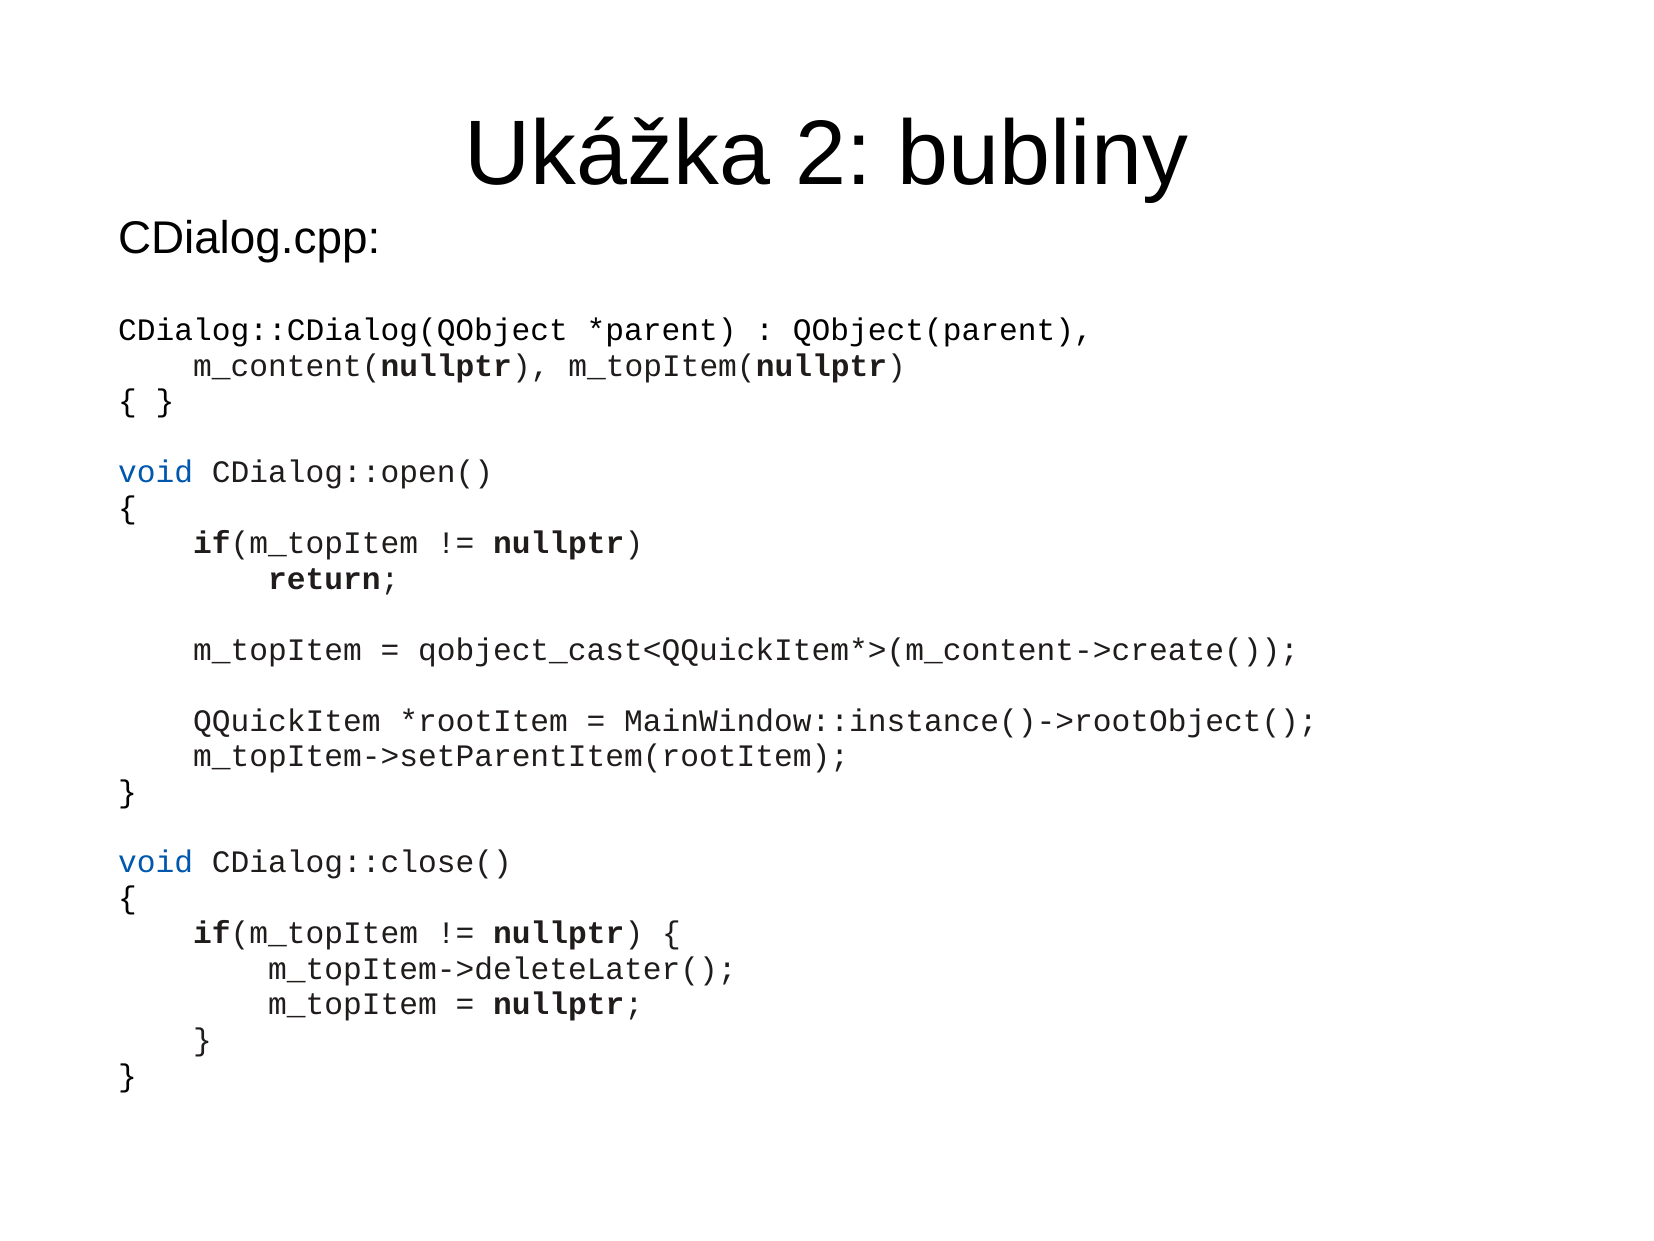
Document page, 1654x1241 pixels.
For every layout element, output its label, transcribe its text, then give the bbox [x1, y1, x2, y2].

title Ukážka 2: bubliny [82, 49, 1571, 257]
text_box CDialog.cpp: CDialog::CDialog(QObject *parent) : QObject(parent), m_content(nullptr), m_topItem(nullptr) { } void CDialog::open() { if(m_topItem != nullptr) return; m_topItem = qobject_cast<QQuickItem*>(m_content->create()); QQuickItem *rootItem = MainWindow::instance()->rootObject(); m_topItem->setParentItem(rootItem); } void CDialog::close() { if(m_topItem != nullptr) { m_topItem->deleteLater(); m_topItem = nullptr; } } [118, 212, 1512, 1136]
